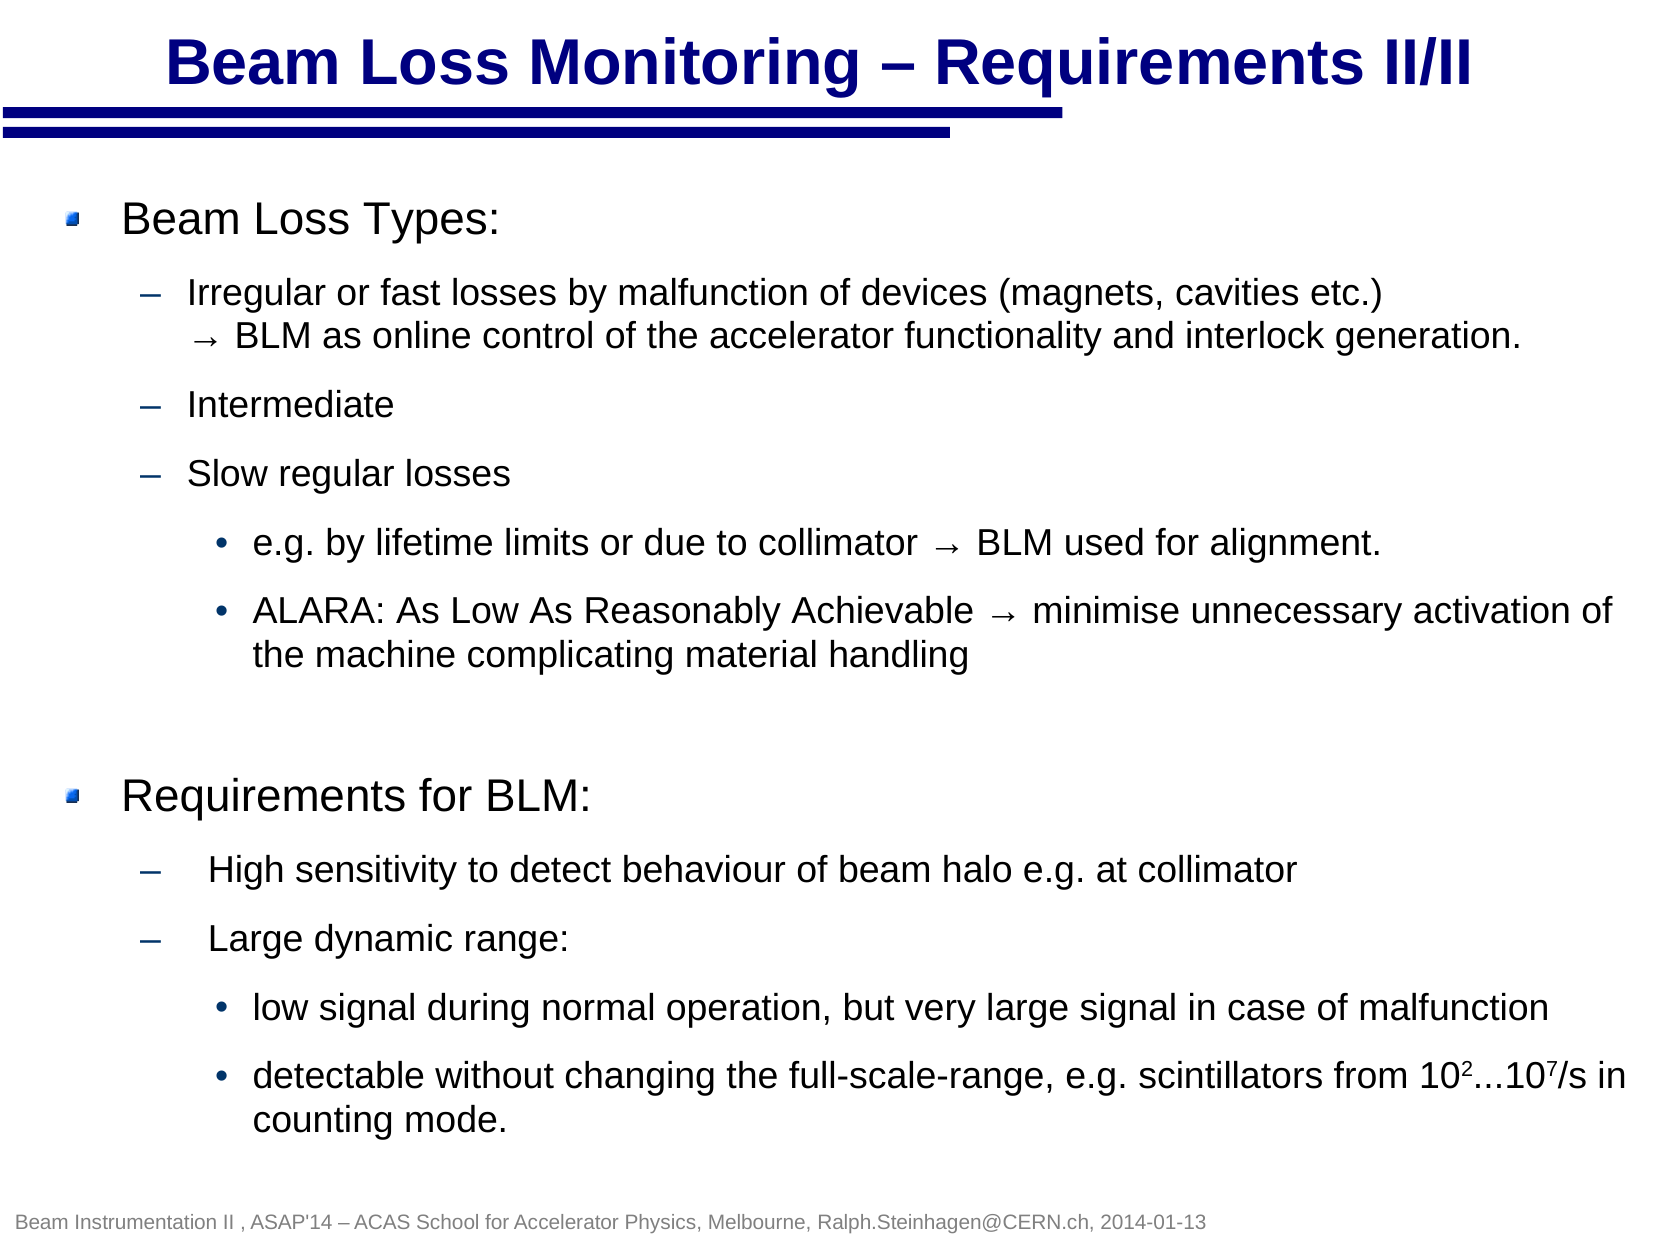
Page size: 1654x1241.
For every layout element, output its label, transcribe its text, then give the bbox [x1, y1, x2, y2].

list Beam Loss Types: Irregular or fast losses by malfunction of devices (magnets, cavities etc.) → BLM as online control of the accelerator functionality and interlock generation. Intermediate Slow regular losses e.g. by lifetime limits or due to collimator → BLM used for alignment. ALARA: As Low As Reasonably Achievable → minimise unnecessary activation of the machine complicating material handling Requirements for BLM: High sensitivity to detect behaviour of beam halo e.g. at collimator Large dynamic range: low signal during normal operation, but very large signal in case of malfunction detectable without changing the full-scale-range, e.g. scintillators from 102...107/s in counting mode. [65, 192, 1628, 1205]
text_box [54, 65, 1488, 138]
title Beam Loss Monitoring – Requirements II/II [165, 0, 1499, 124]
